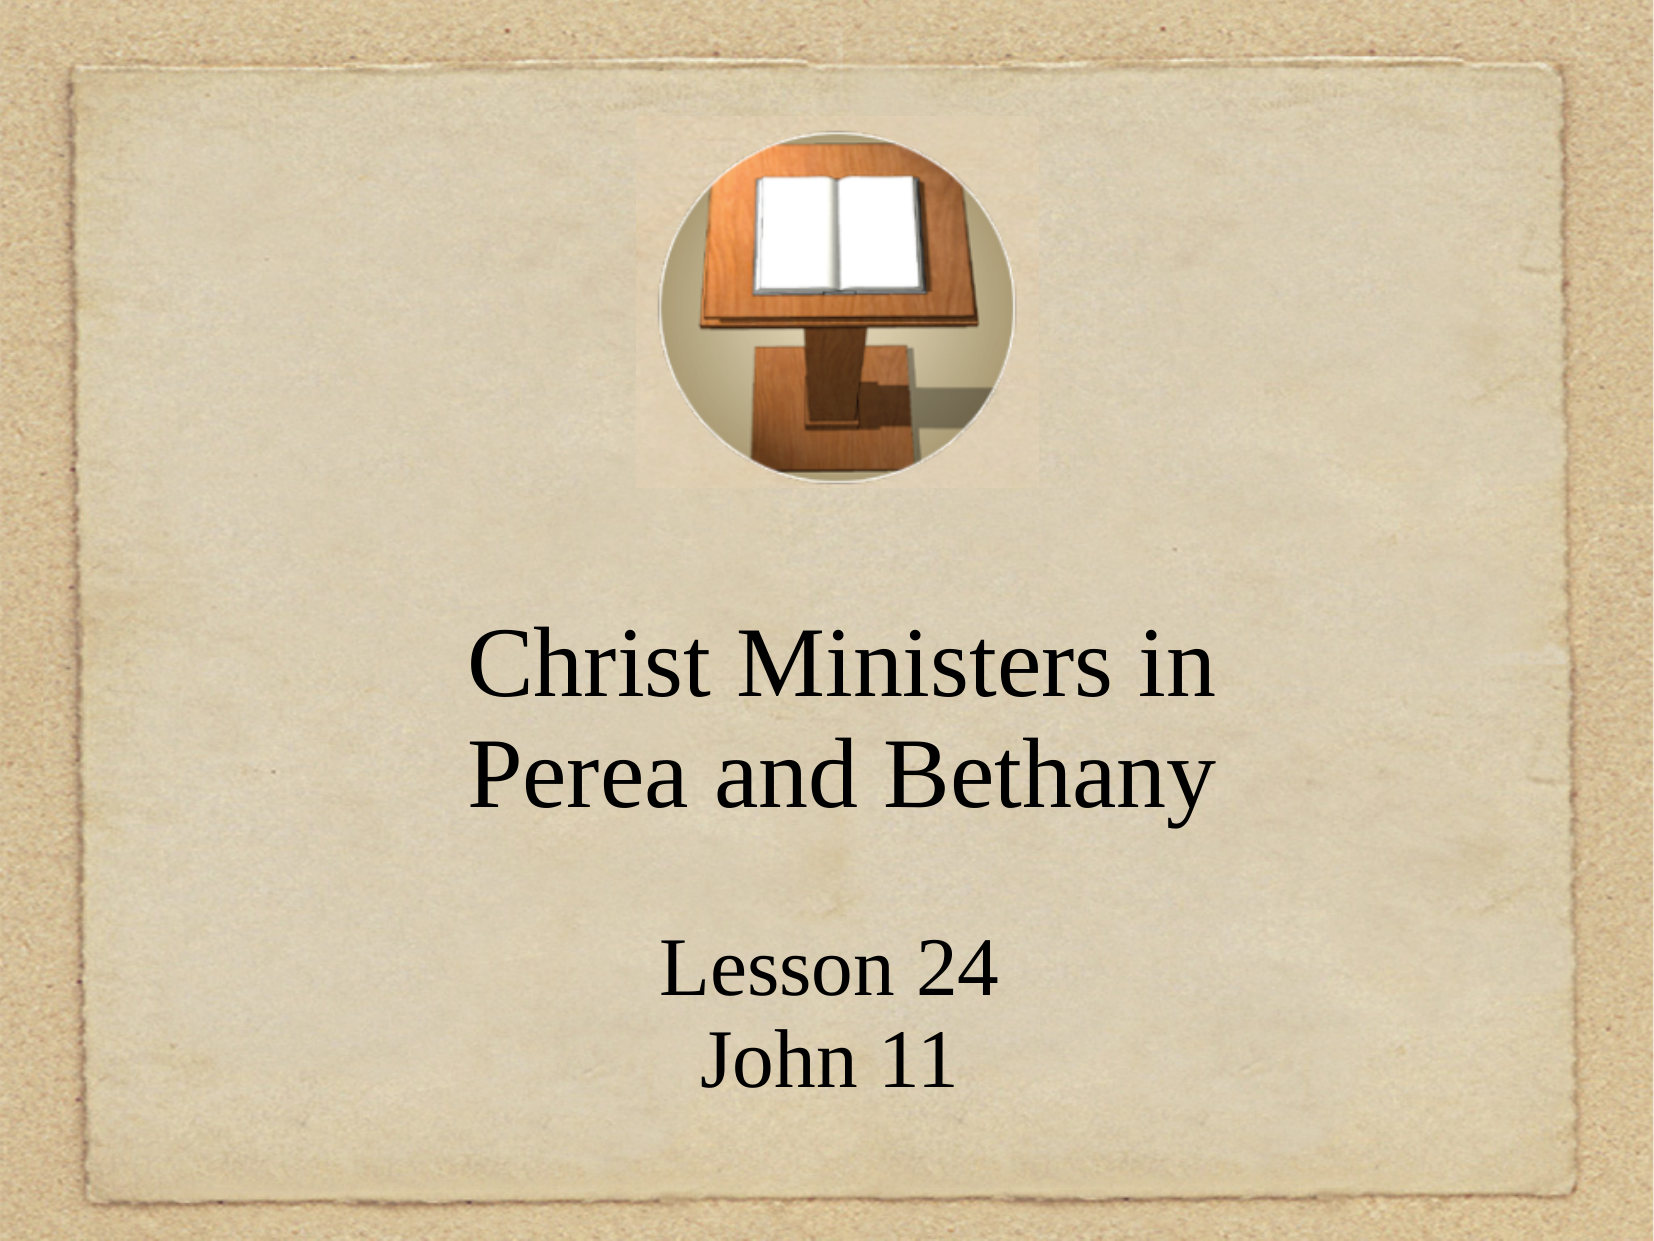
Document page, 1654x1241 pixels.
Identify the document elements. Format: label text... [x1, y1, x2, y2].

picture [0, 0, 1654, 1241]
text_box Christ Ministers in Perea and Bethany Lesson 24 John 11 [173, 600, 1487, 1241]
